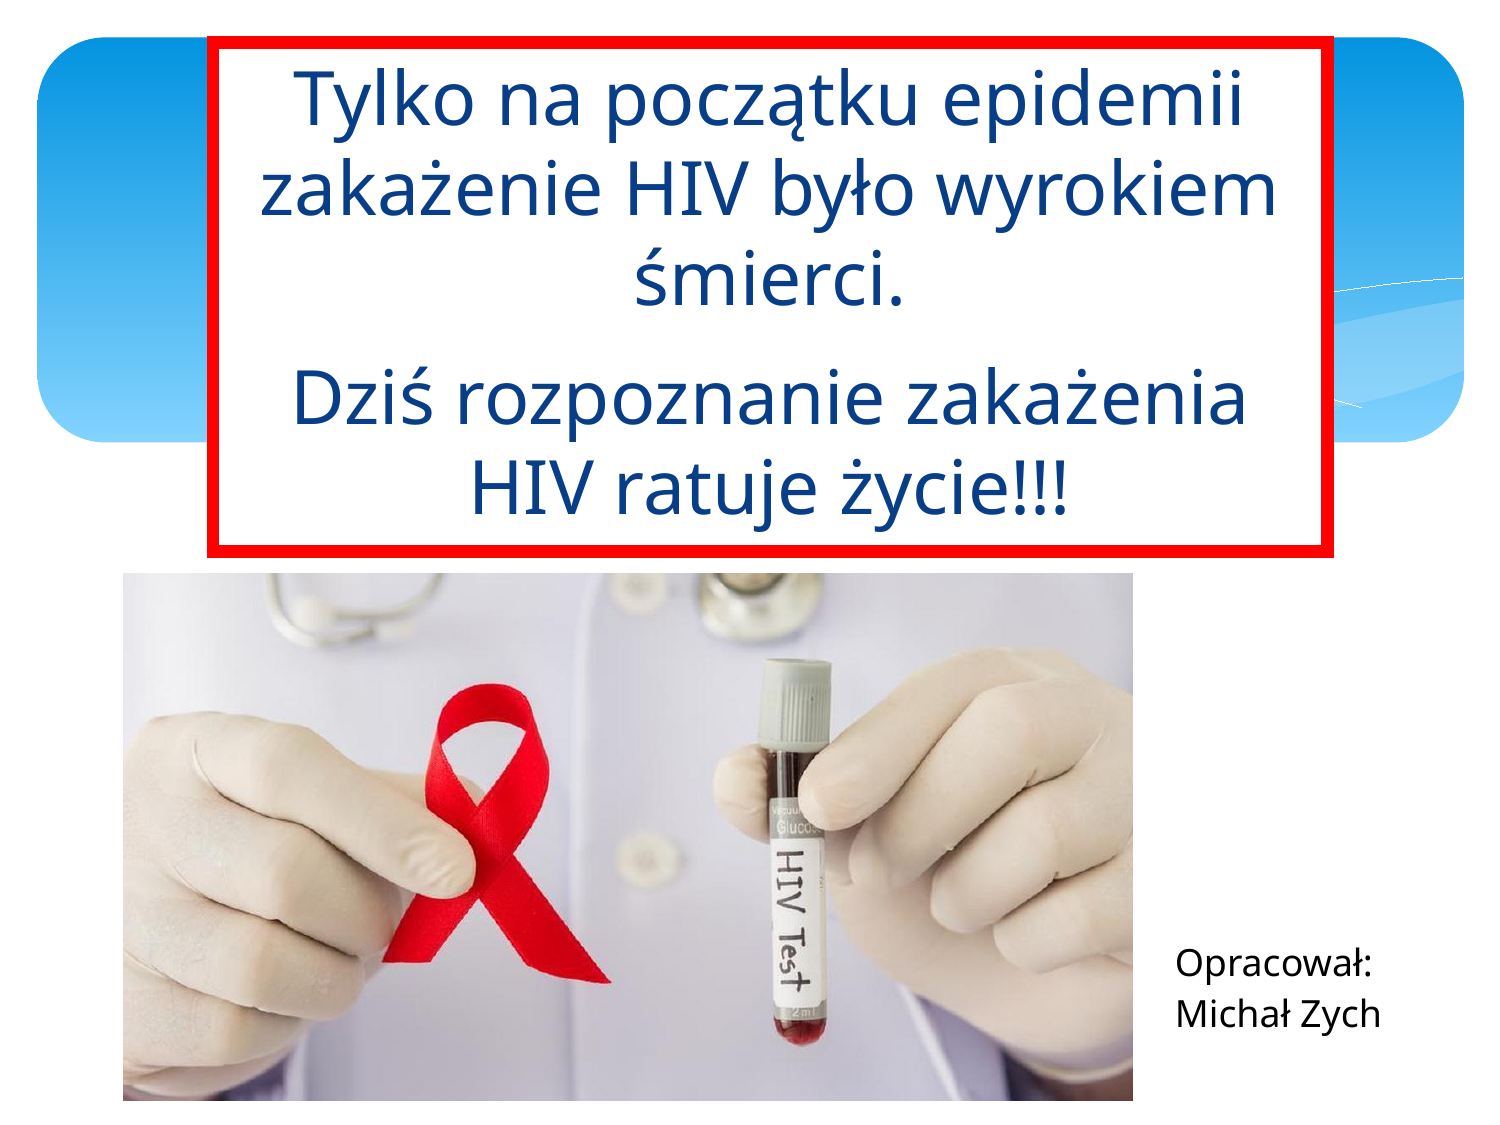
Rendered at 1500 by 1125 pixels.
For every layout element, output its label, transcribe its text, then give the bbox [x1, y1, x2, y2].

list Tylko na początku epidemii zakażenie HIV było wyrokiem śmierci. Dziś rozpoznanie zakażenia HIV ratuje życie!!! [212, 42, 1328, 552]
picture [123, 573, 1133, 1101]
text_box Opracował: Michał Zych [1160, 928, 1500, 1097]
